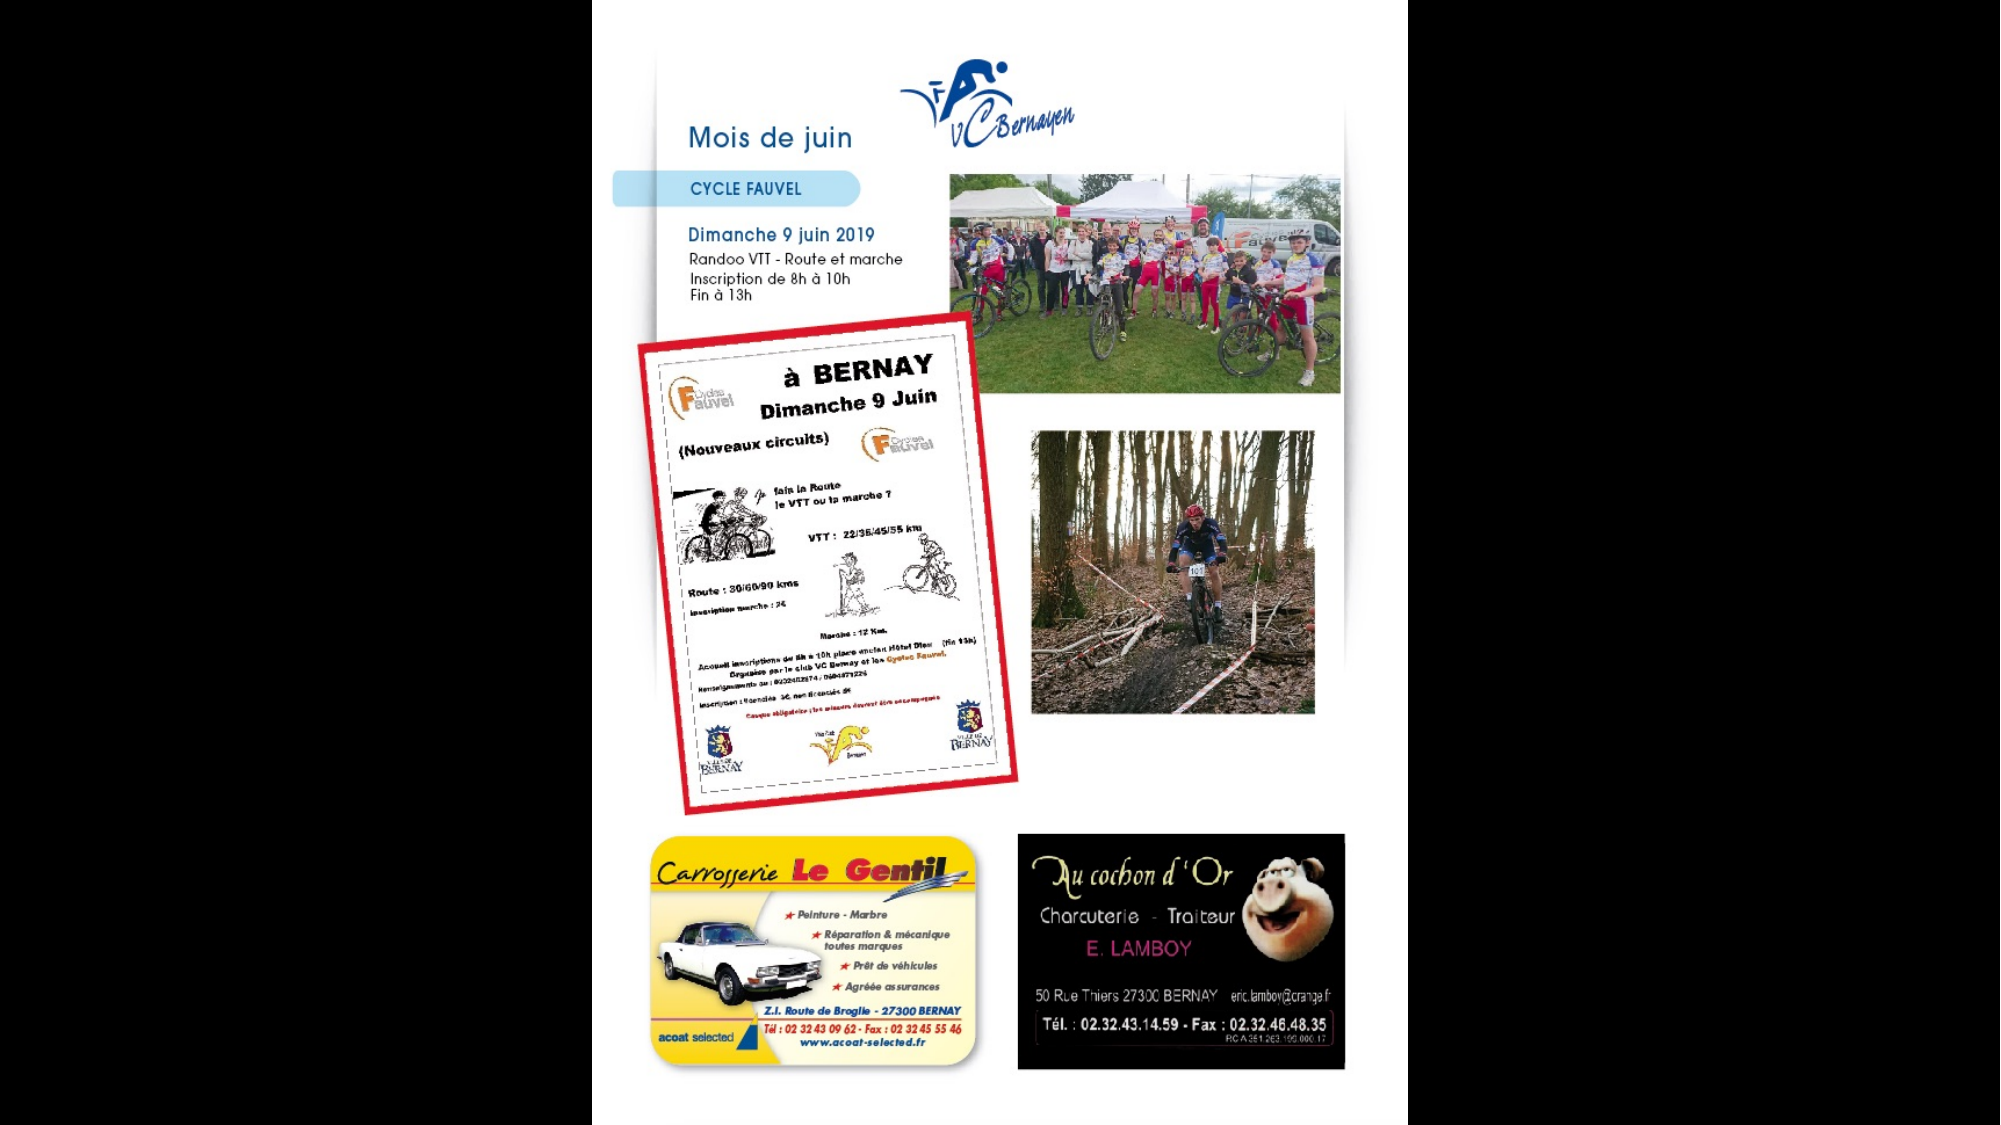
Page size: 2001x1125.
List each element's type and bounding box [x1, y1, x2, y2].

picture [592, 0, 1408, 1125]
